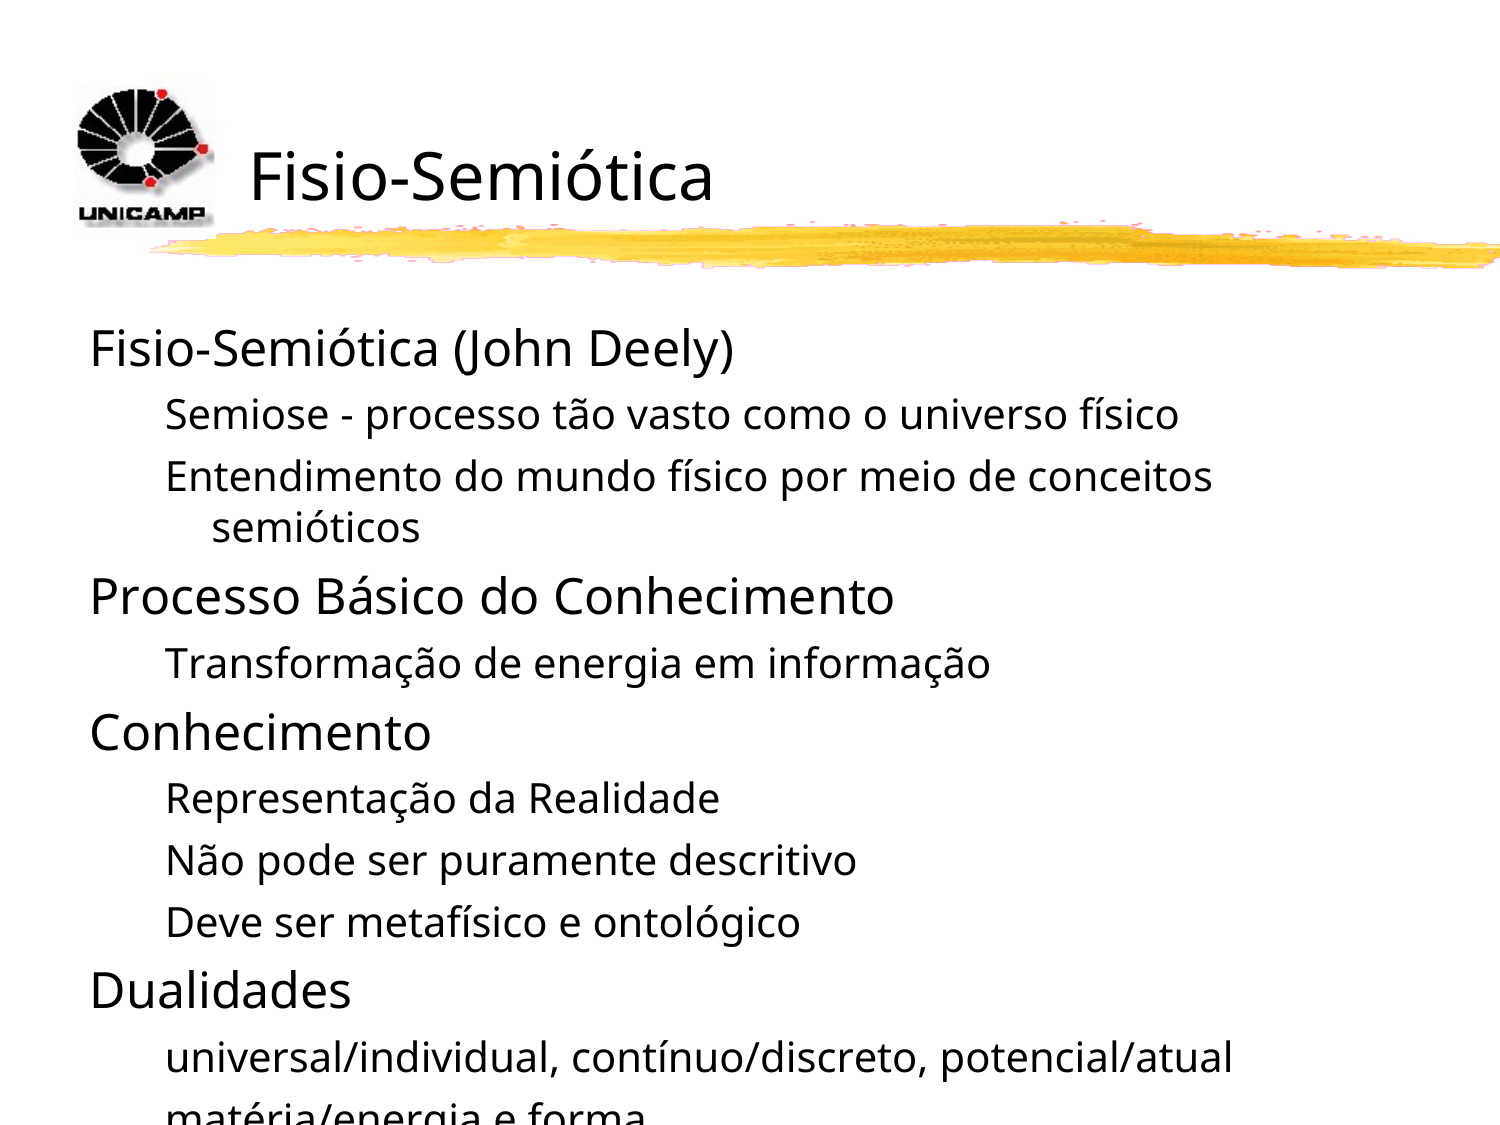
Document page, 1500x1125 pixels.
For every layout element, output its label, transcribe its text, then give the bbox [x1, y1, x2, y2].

list Fisio-Semiótica (John Deely) Semiose - processo tão vasto como o universo físico Entendimento do mundo físico por meio de conceitos semióticos Processo Básico do Conhecimento Transformação de energia em informação Conhecimento Representação da Realidade Não pode ser puramente descritivo Deve ser metafísico e ontológico Dualidades universal/individual, contínuo/discreto, potencial/atual matéria/energia e forma [74, 309, 1417, 1067]
title Fisio-Semiótica [233, 37, 1434, 225]
picture [75, 74, 1500, 279]
